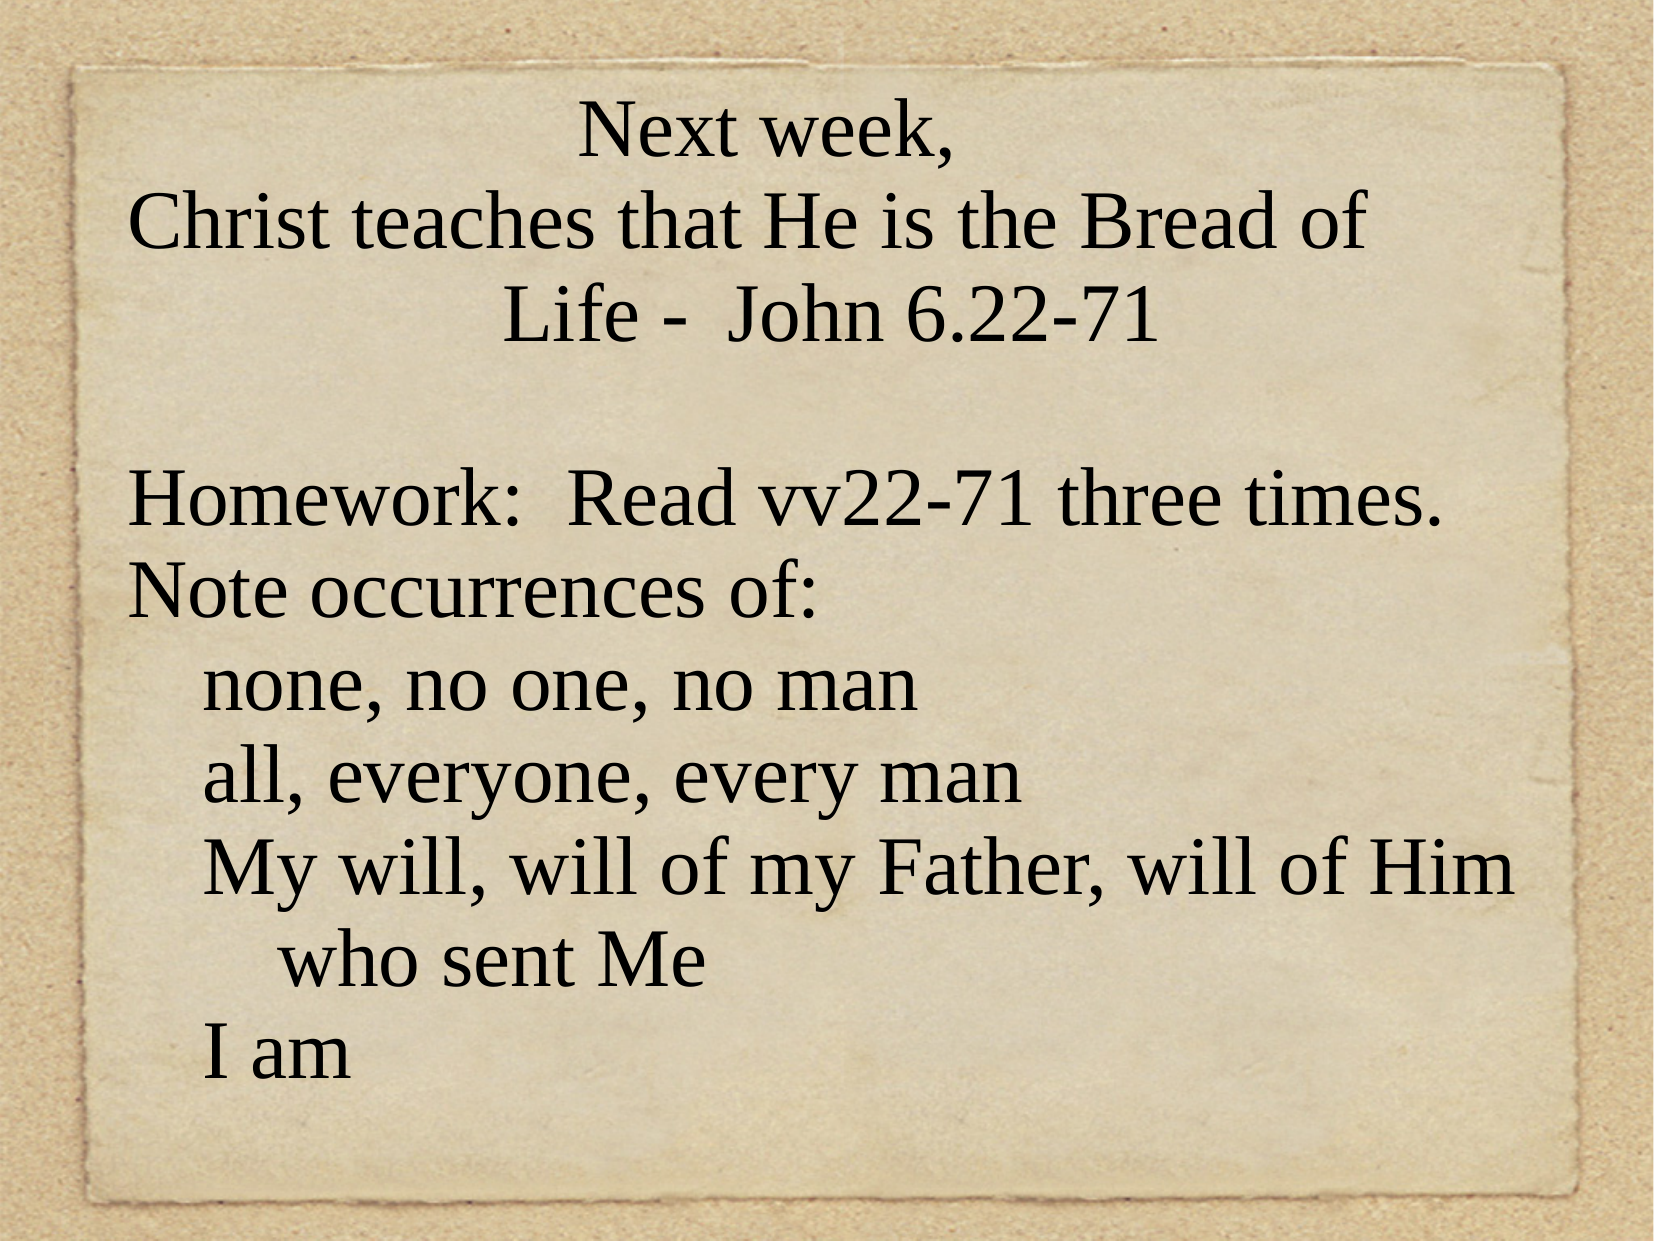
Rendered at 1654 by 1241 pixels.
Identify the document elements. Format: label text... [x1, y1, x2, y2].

text_box Next week, Christ teaches that He is the Bread of Life - John 6.22-71 Homework: Read vv22-71 three times. Note occurrences of: none, no one, no man all, everyone, every man My will, will of my Father, will of Him who sent Me I am [112, 75, 1538, 1200]
picture [0, 0, 1654, 1241]
